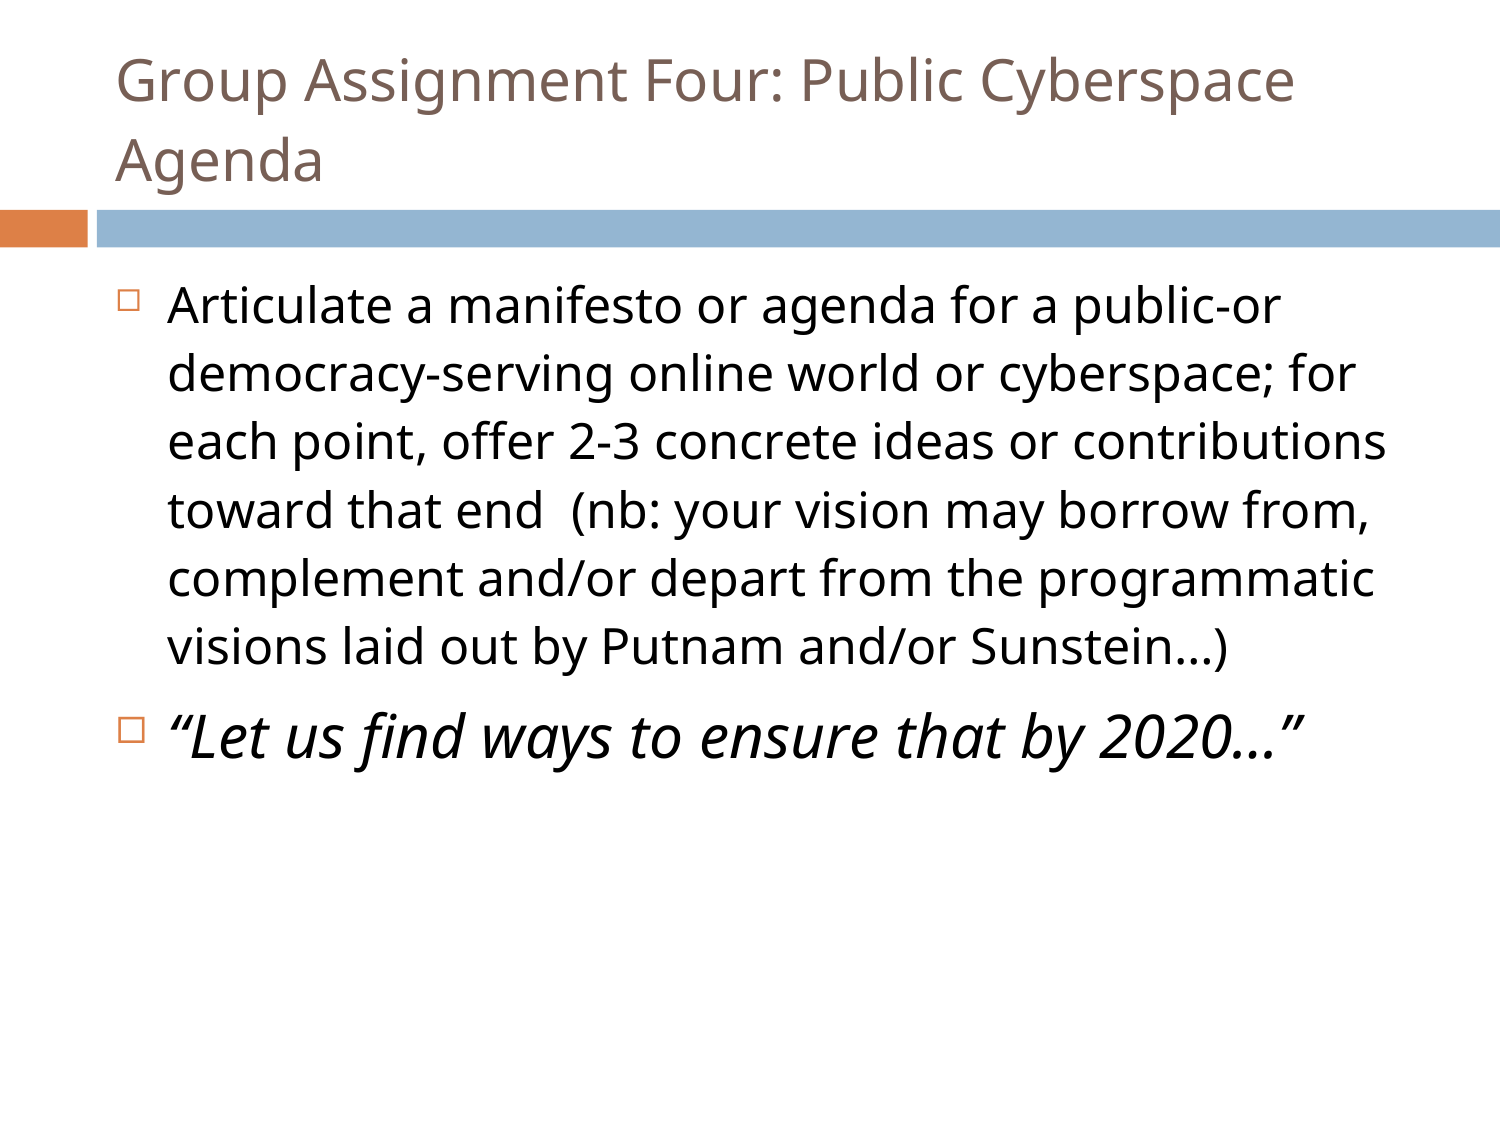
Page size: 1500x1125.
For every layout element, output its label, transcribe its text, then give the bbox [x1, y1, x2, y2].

title Group Assignment Four: Public Cyberspace Agenda [100, 37, 1438, 201]
list Articulate a manifesto or agenda for a public-or democracy-serving online world or cyberspace; for each point, offer 2-3 concrete ideas or contributions toward that end (nb: your vision may borrow from, complement and/or depart from the programmatic visions laid out by Putnam and/or Sunstein…) “Let us find ways to ensure that by 2020…” [100, 262, 1438, 1001]
